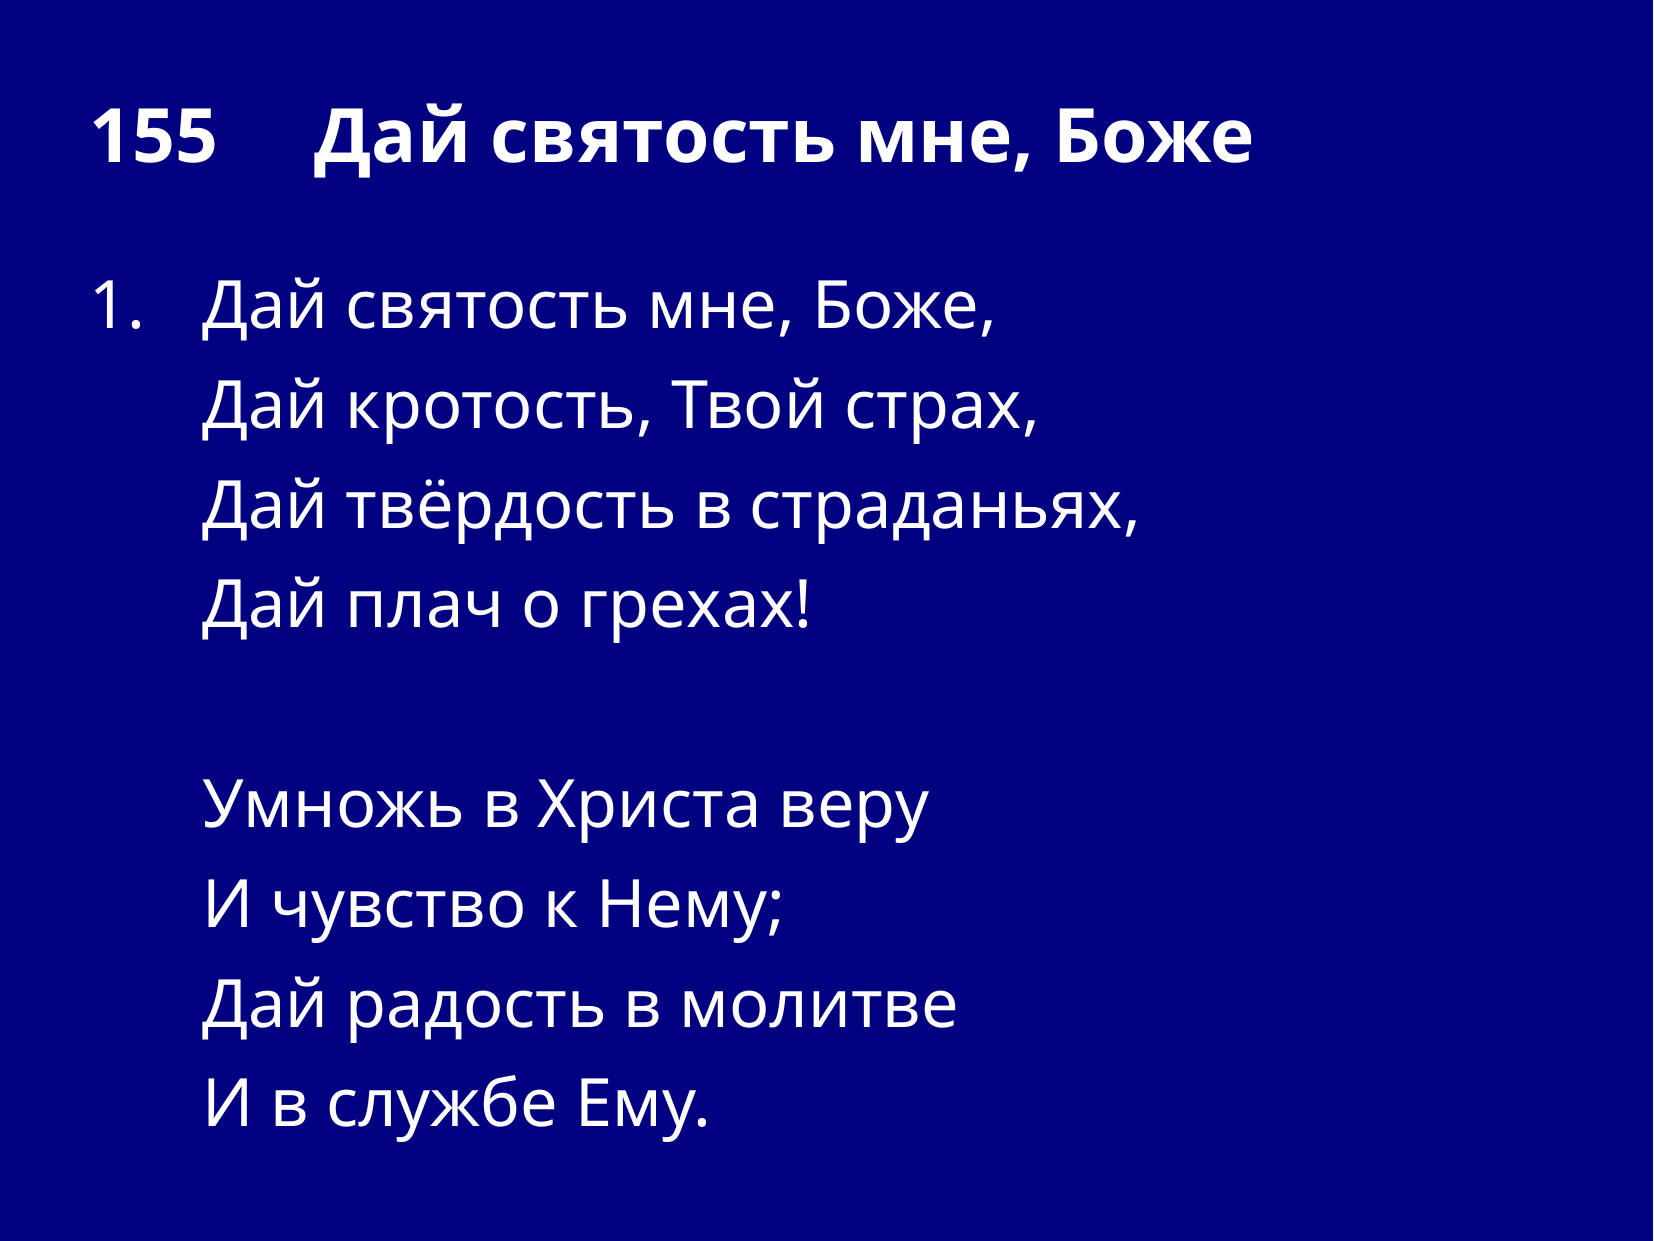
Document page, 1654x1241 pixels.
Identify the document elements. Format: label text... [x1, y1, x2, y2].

text_box 1. Дай святость мне, Боже, Дай кротость, Твой страх, Дай твёрдость в страданьях, Дай плач о грехах! Умножь в Христа веру И чувство к Нему; Дай радость в молитве И в службе Ему. [75, 188, 1576, 1163]
text_box 155 Дай святость мне, Боже [75, 75, 1576, 188]
